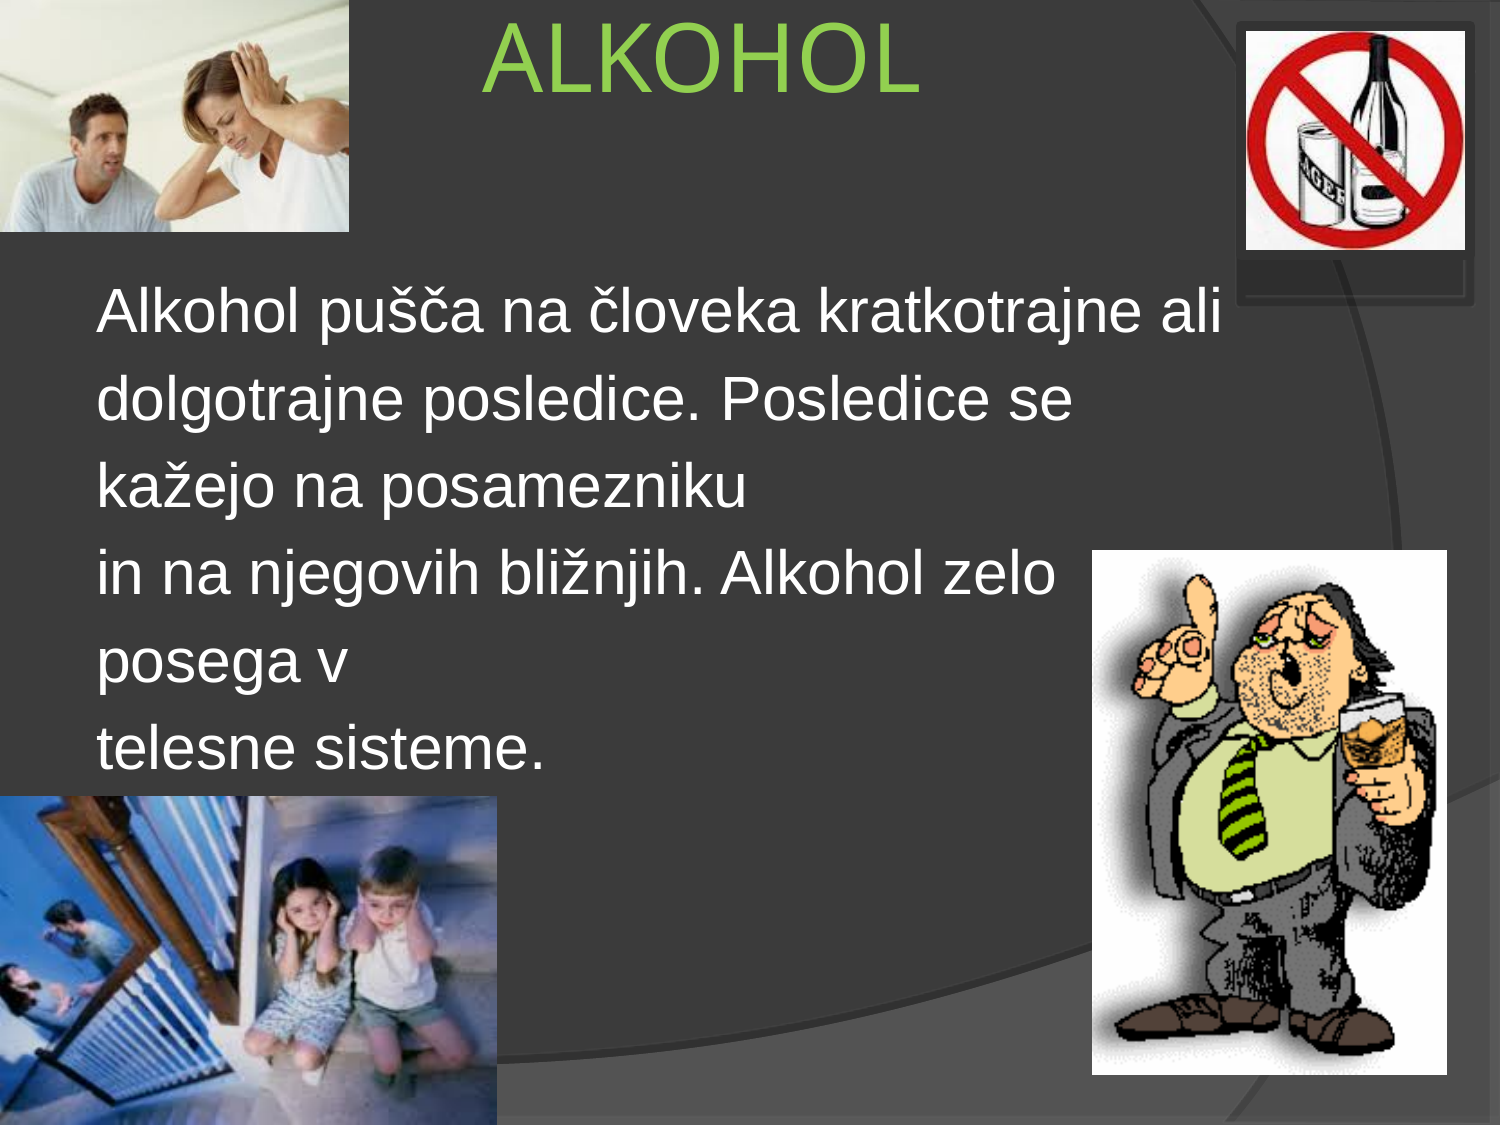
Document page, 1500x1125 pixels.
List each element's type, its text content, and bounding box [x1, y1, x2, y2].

picture [1246, 30, 1465, 250]
title ALKOHOL [349, 0, 1302, 148]
list Alkohol pušča na človeka kratkotrajne ali dolgotrajne posledice. Posledice se kažejo na posamezniku in na njegovih bližnjih. Alkohol zelo posega v telesne sisteme. [75, 262, 1300, 1005]
picture [0, 0, 349, 232]
picture [1092, 550, 1447, 1075]
picture [0, 796, 497, 1125]
